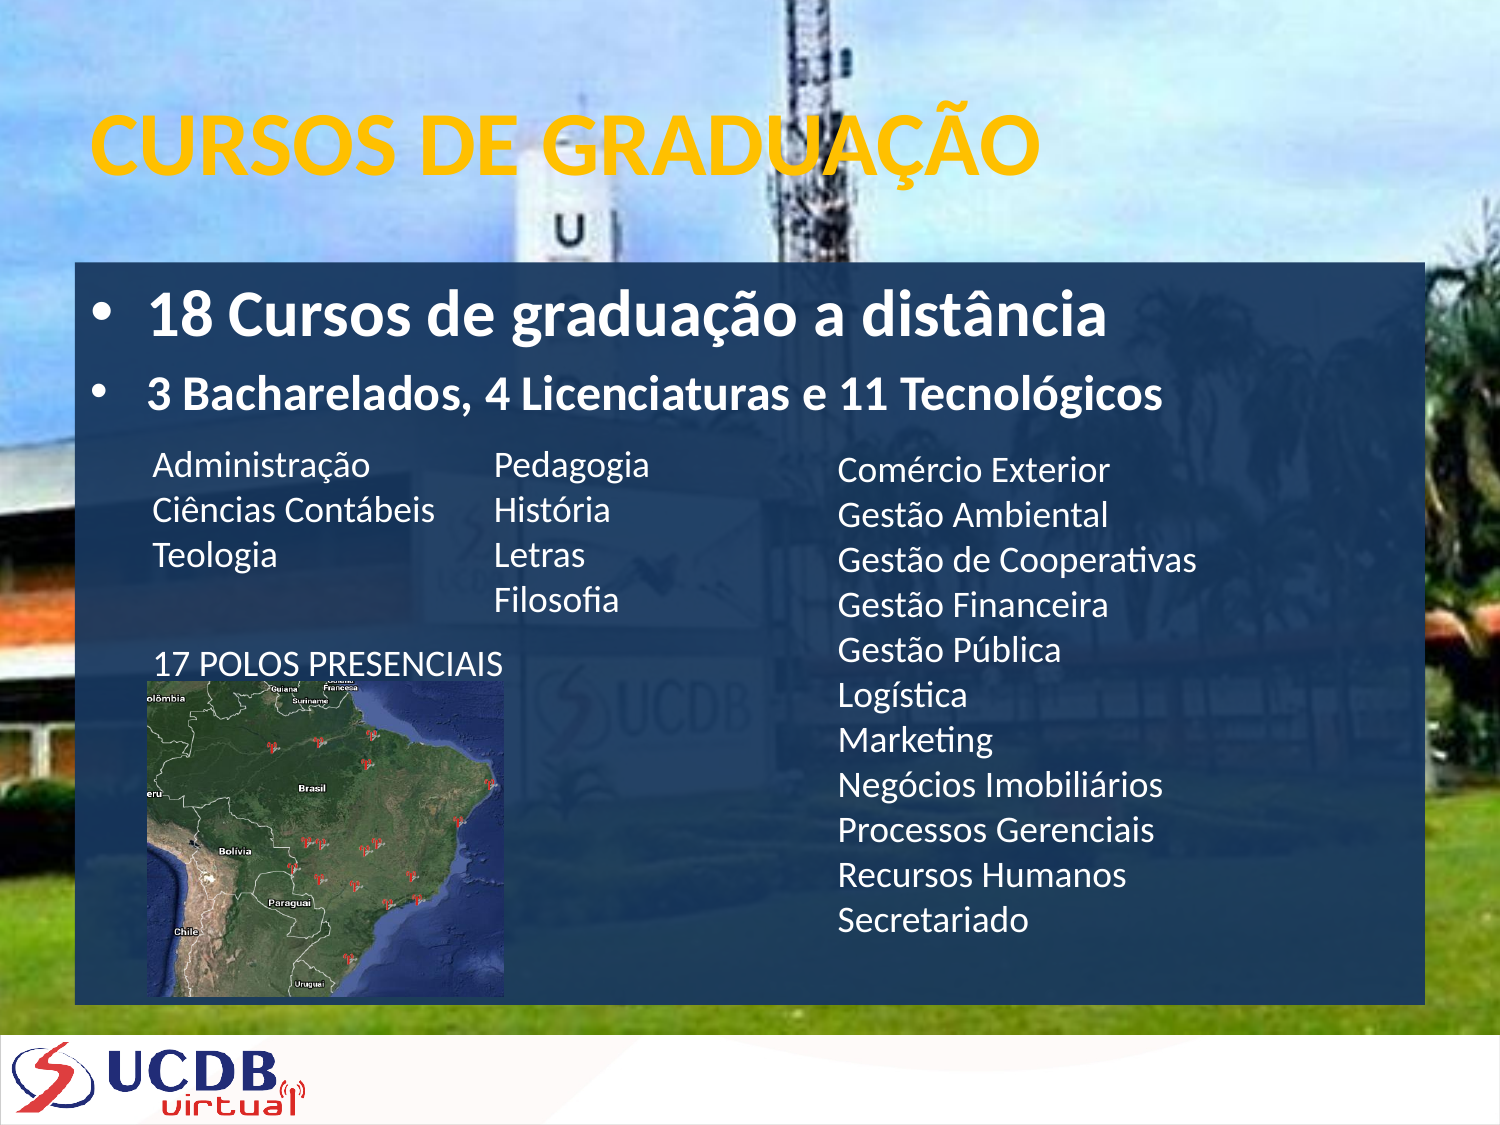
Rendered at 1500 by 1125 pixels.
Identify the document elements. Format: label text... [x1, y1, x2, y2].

text_box Comércio Exterior Gestão Ambiental Gestão de Cooperativas Gestão Financeira Gestão Pública Logística Marketing Negócios Imobiliários Processos Gerenciais Recursos Humanos Secretariado [822, 437, 1213, 948]
text_box 17 POLOS PRESENCIAIS [137, 631, 519, 691]
text_box Administração Ciências Contábeis Teologia [137, 432, 451, 583]
text_box 18 Cursos de graduação a distância​ 3 Bacharelados, 4 Licenciaturas e 11 Tecnológicos [74, 262, 1425, 1005]
title CURSOS DE GRADUAÇÃO [75, 45, 1425, 233]
text_box Pedagogia História Letras Filosofia [479, 432, 666, 628]
picture [0, 0, 1500, 1125]
